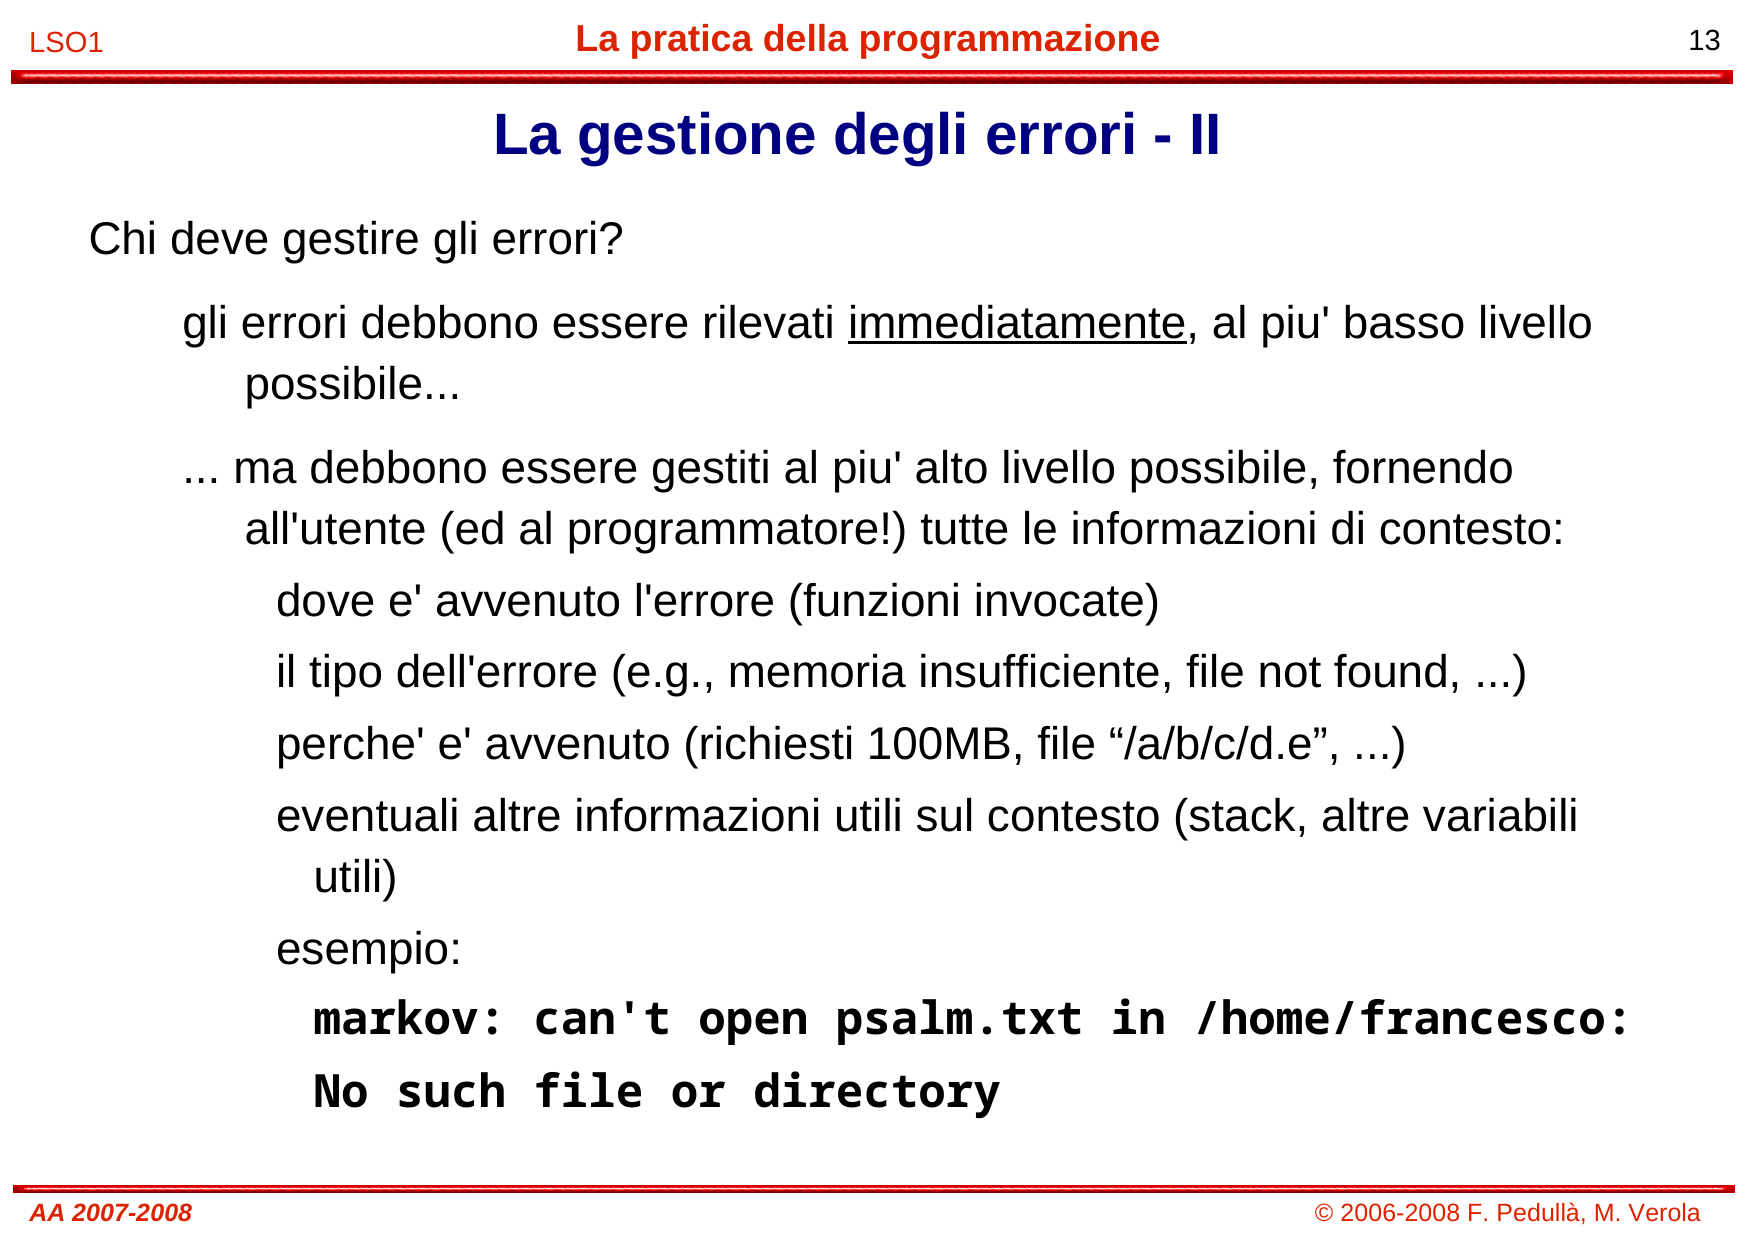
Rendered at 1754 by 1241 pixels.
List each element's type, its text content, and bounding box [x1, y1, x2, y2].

text_box La gestione degli errori - II [386, 98, 1330, 187]
picture [13, 1185, 1735, 1193]
list Chi deve gestire gli errori? gli errori debbono essere rilevati immediatamente, al piu' basso livello possibile... ... ma debbono essere gestiti al piu' alto livello possibile, fornendo all'utente (ed al programmatore!) tutte le informazioni di contesto: dove e' avvenuto l'errore (funzioni invocate) il tipo dell'errore (e.g., memoria insufficiente, file not found, ...) perche' e' avvenuto (richiesti 100MB, file “/a/b/c/d.e”, ...) eventuali altre informazioni utili sul contesto (stack, altre variabili utili) esempio: markov: can't open psalm.txt in /home/francesco: No such file or directory [88, 209, 1671, 1094]
picture [11, 70, 1733, 84]
